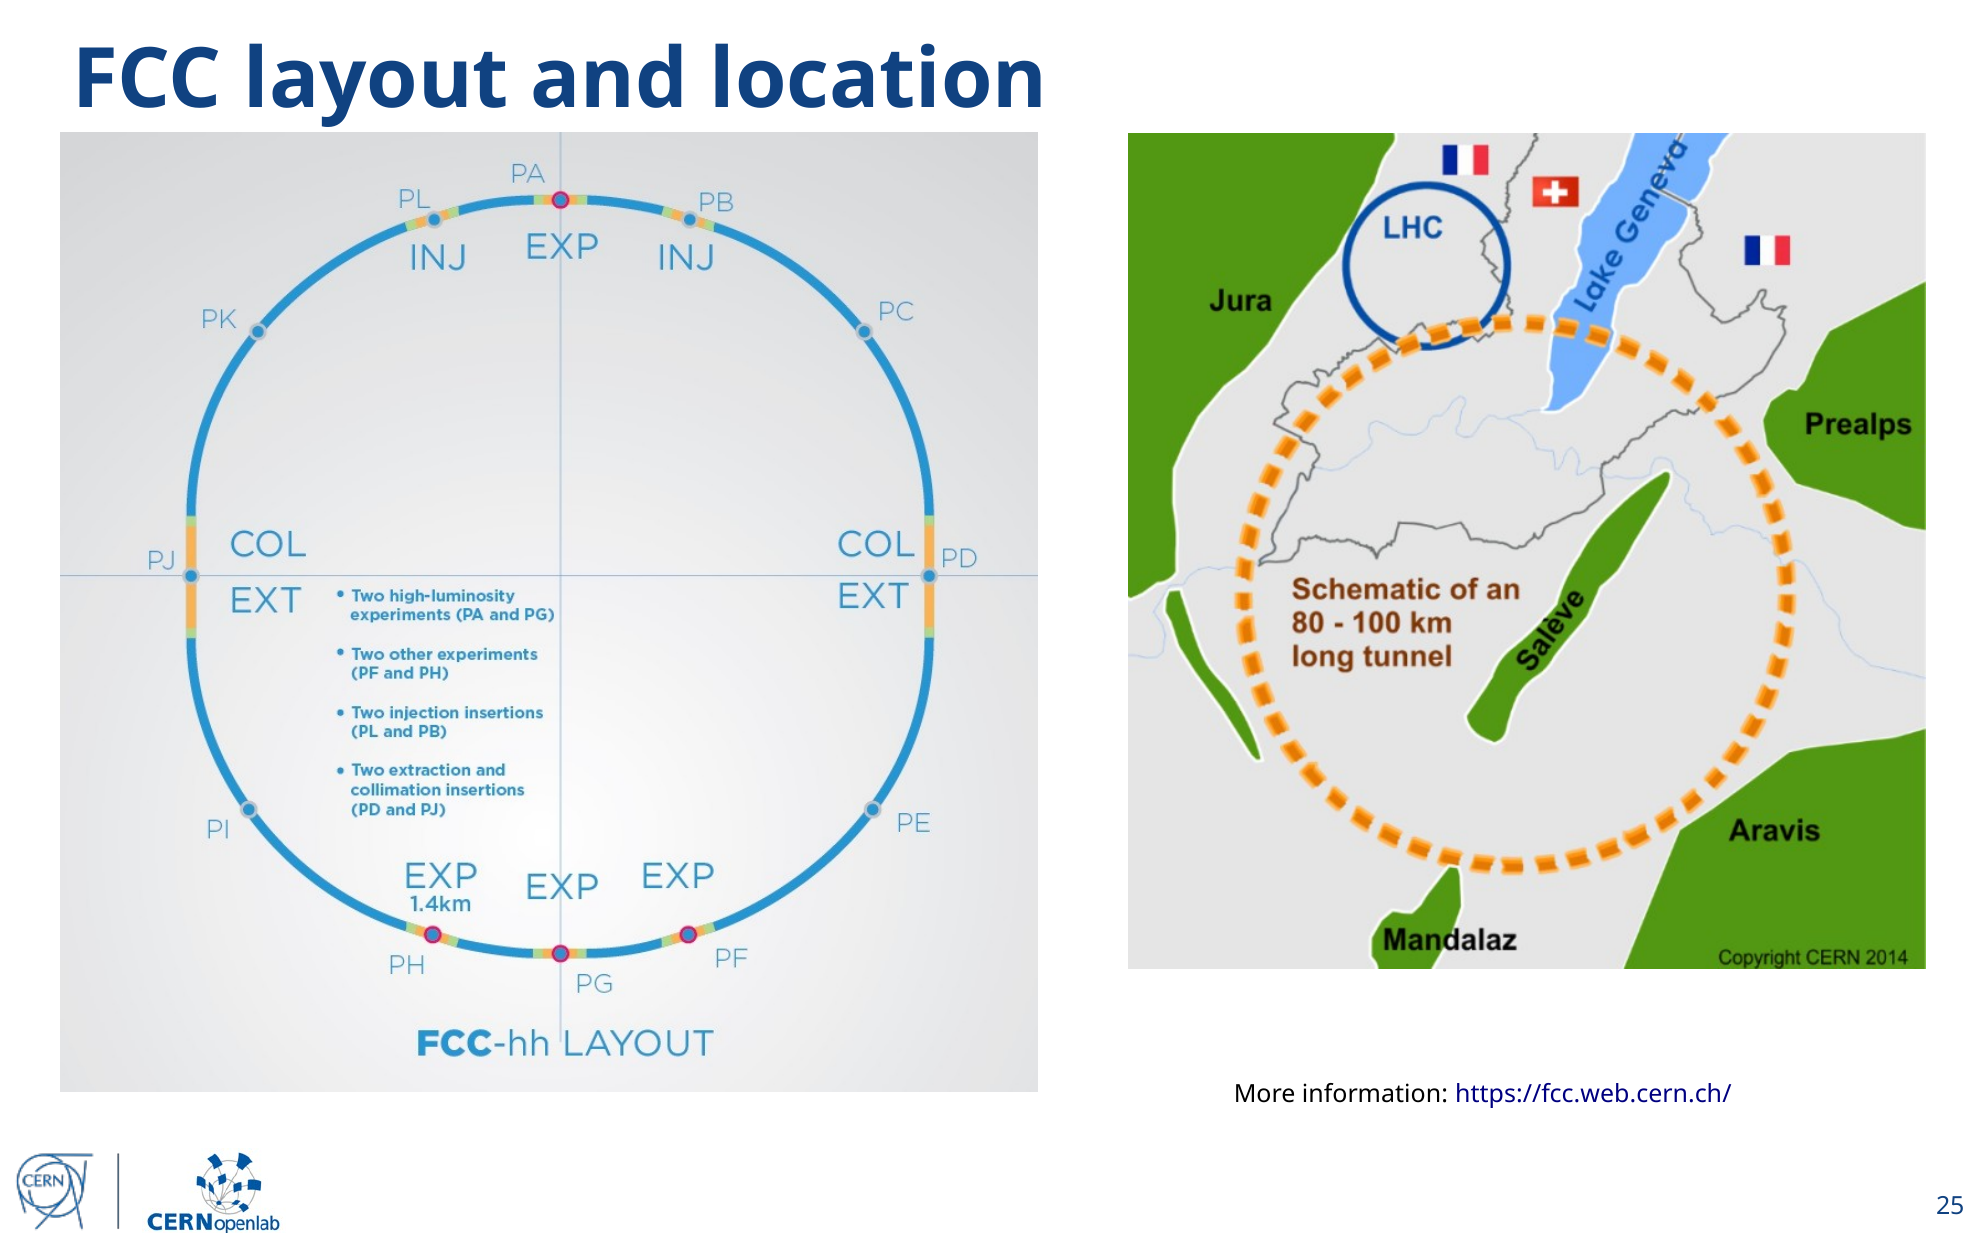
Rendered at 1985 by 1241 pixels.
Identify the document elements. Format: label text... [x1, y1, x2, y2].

picture [60, 132, 1038, 1092]
picture [19, 1188, 64, 1207]
picture [1128, 133, 1926, 970]
title FCC layout and location [72, 0, 1834, 166]
picture [142, 1148, 286, 1233]
picture [16, 1188, 64, 1236]
picture [38, 1207, 55, 1215]
text_box More information: https://fcc.web.cern.ch/ [1219, 1068, 1782, 1114]
picture [51, 1200, 64, 1215]
